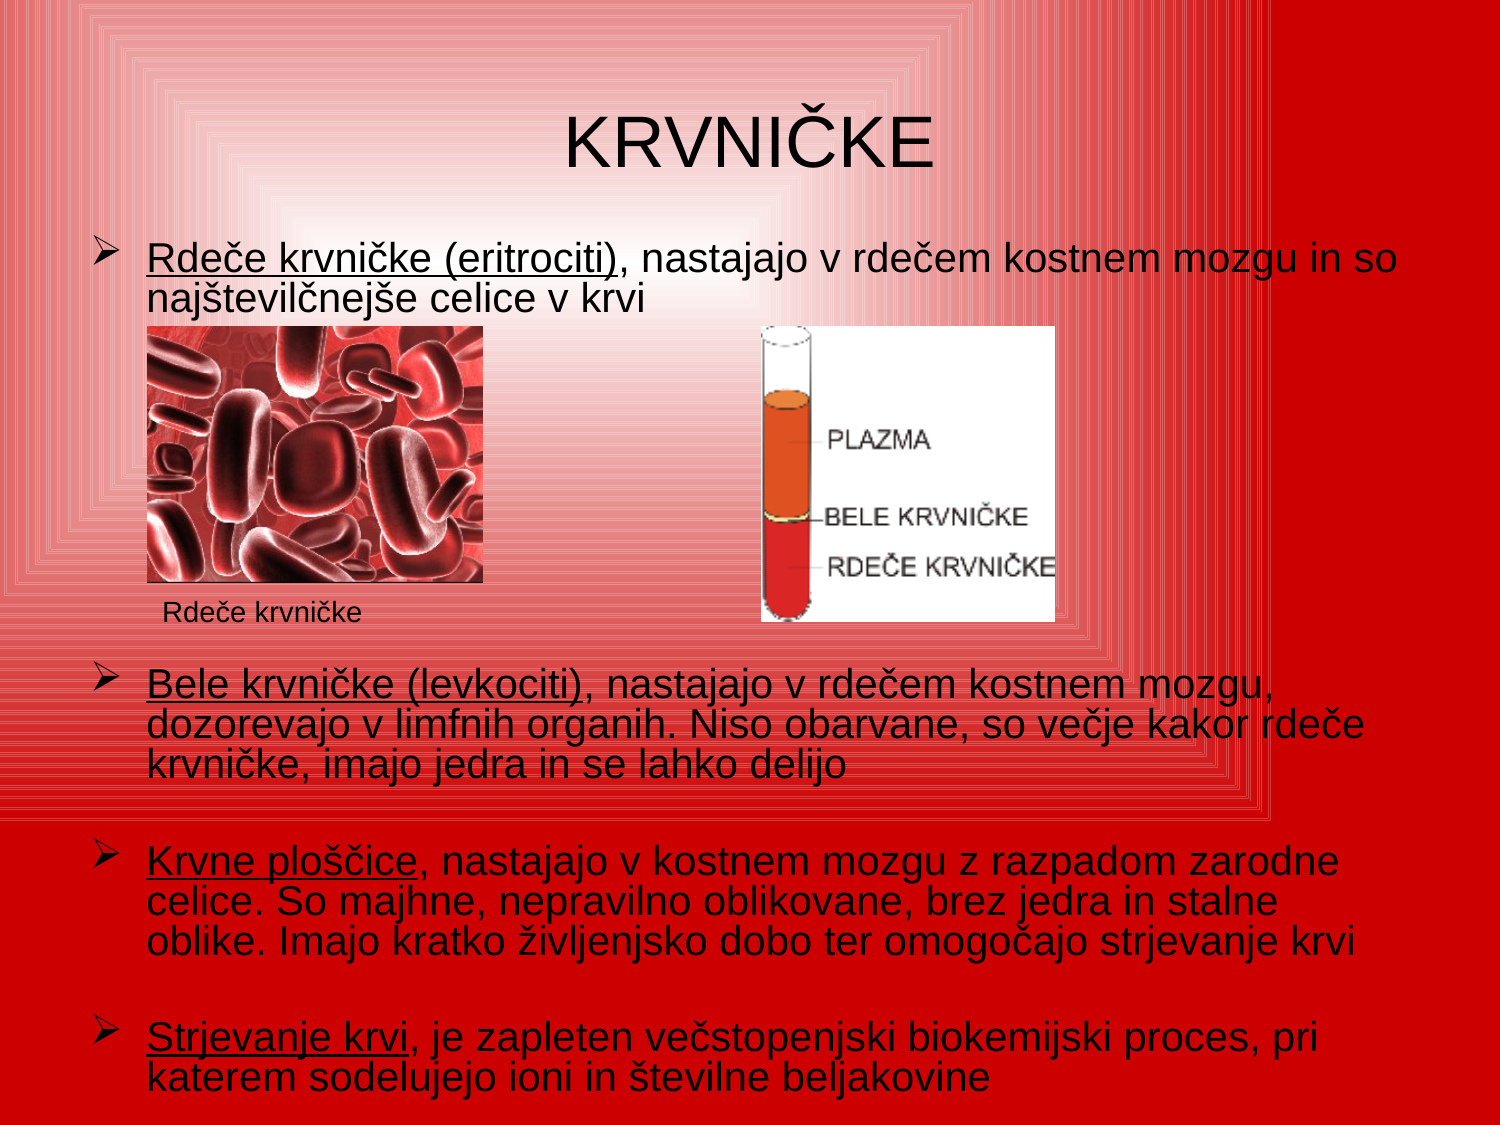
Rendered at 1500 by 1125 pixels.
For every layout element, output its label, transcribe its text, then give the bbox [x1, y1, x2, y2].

picture [761, 326, 1055, 622]
text_box Rdeče krvničke [147, 586, 378, 636]
title KRVNIČKE [75, 45, 1425, 184]
list Rdeče krvničke (eritrociti), nastajajo v rdečem kostnem mozgu in so najštevilčnejše celice v krvi Bele krvničke (levkociti), nastajajo v rdečem kostnem mozgu, dozorevajo v limfnih organih. Niso obarvane, so večje kakor rdeče krvničke, imajo jedra in se lahko delijo Krvne ploščice, nastajajo v kostnem mozgu z razpadom zarodne celice. So majhne, nepravilno oblikovane, brez jedra in stalne oblike. Imajo kratko življenjsko dobo ter omogočajo strjevanje krvi Strjevanje krvi, je zapleten večstopenjski biokemijski proces, pri katerem sodelujejo ioni in številne beljakovine [75, 184, 1425, 1125]
picture [147, 326, 483, 583]
